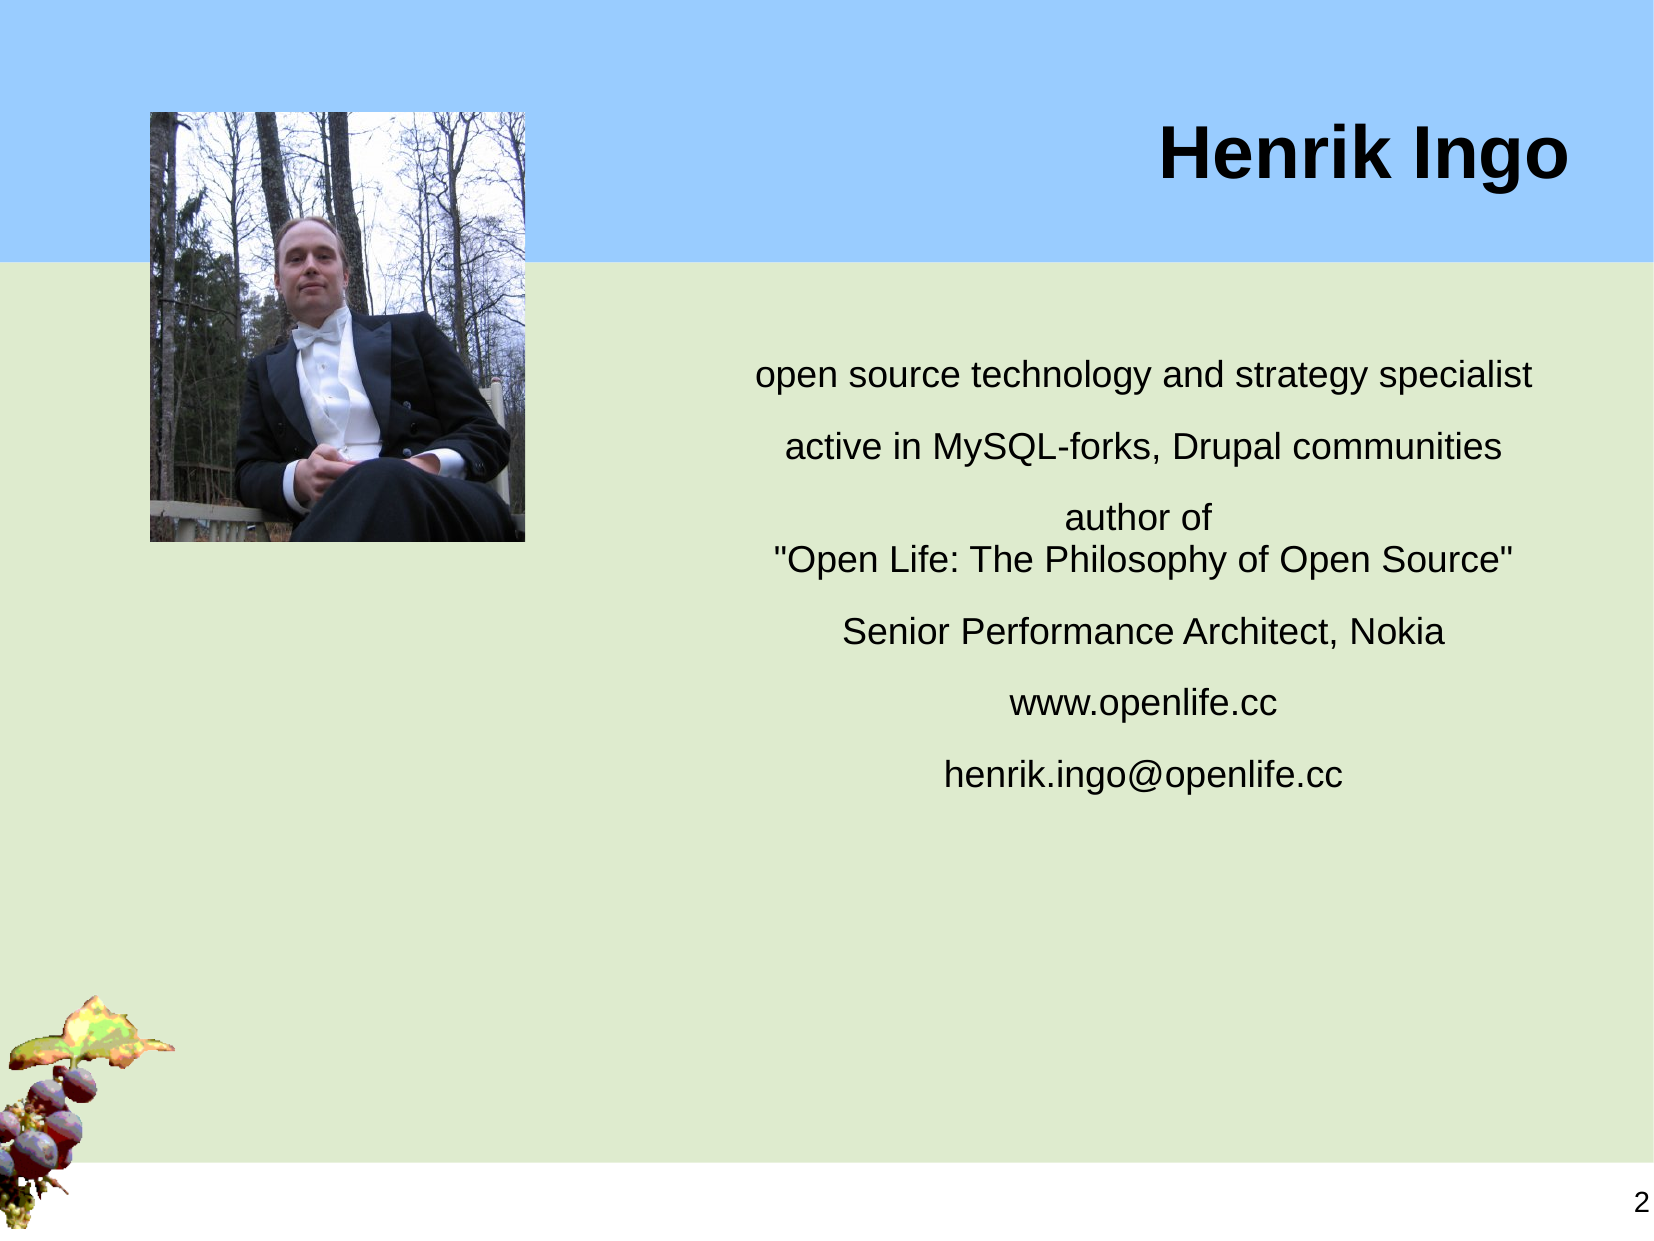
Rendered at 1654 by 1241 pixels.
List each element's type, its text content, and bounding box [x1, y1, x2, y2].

title Henrik Ingo [82, 49, 1571, 257]
list open source technology and strategy specialist active in MySQL-forks, Drupal communities author of "Open Life: The Philosophy of Open Source" Senior Performance Architect, Nokia www.openlife.cc henrik.ingo@openlife.cc [750, 353, 1538, 1088]
picture [0, 990, 188, 1229]
picture [150, 112, 526, 542]
